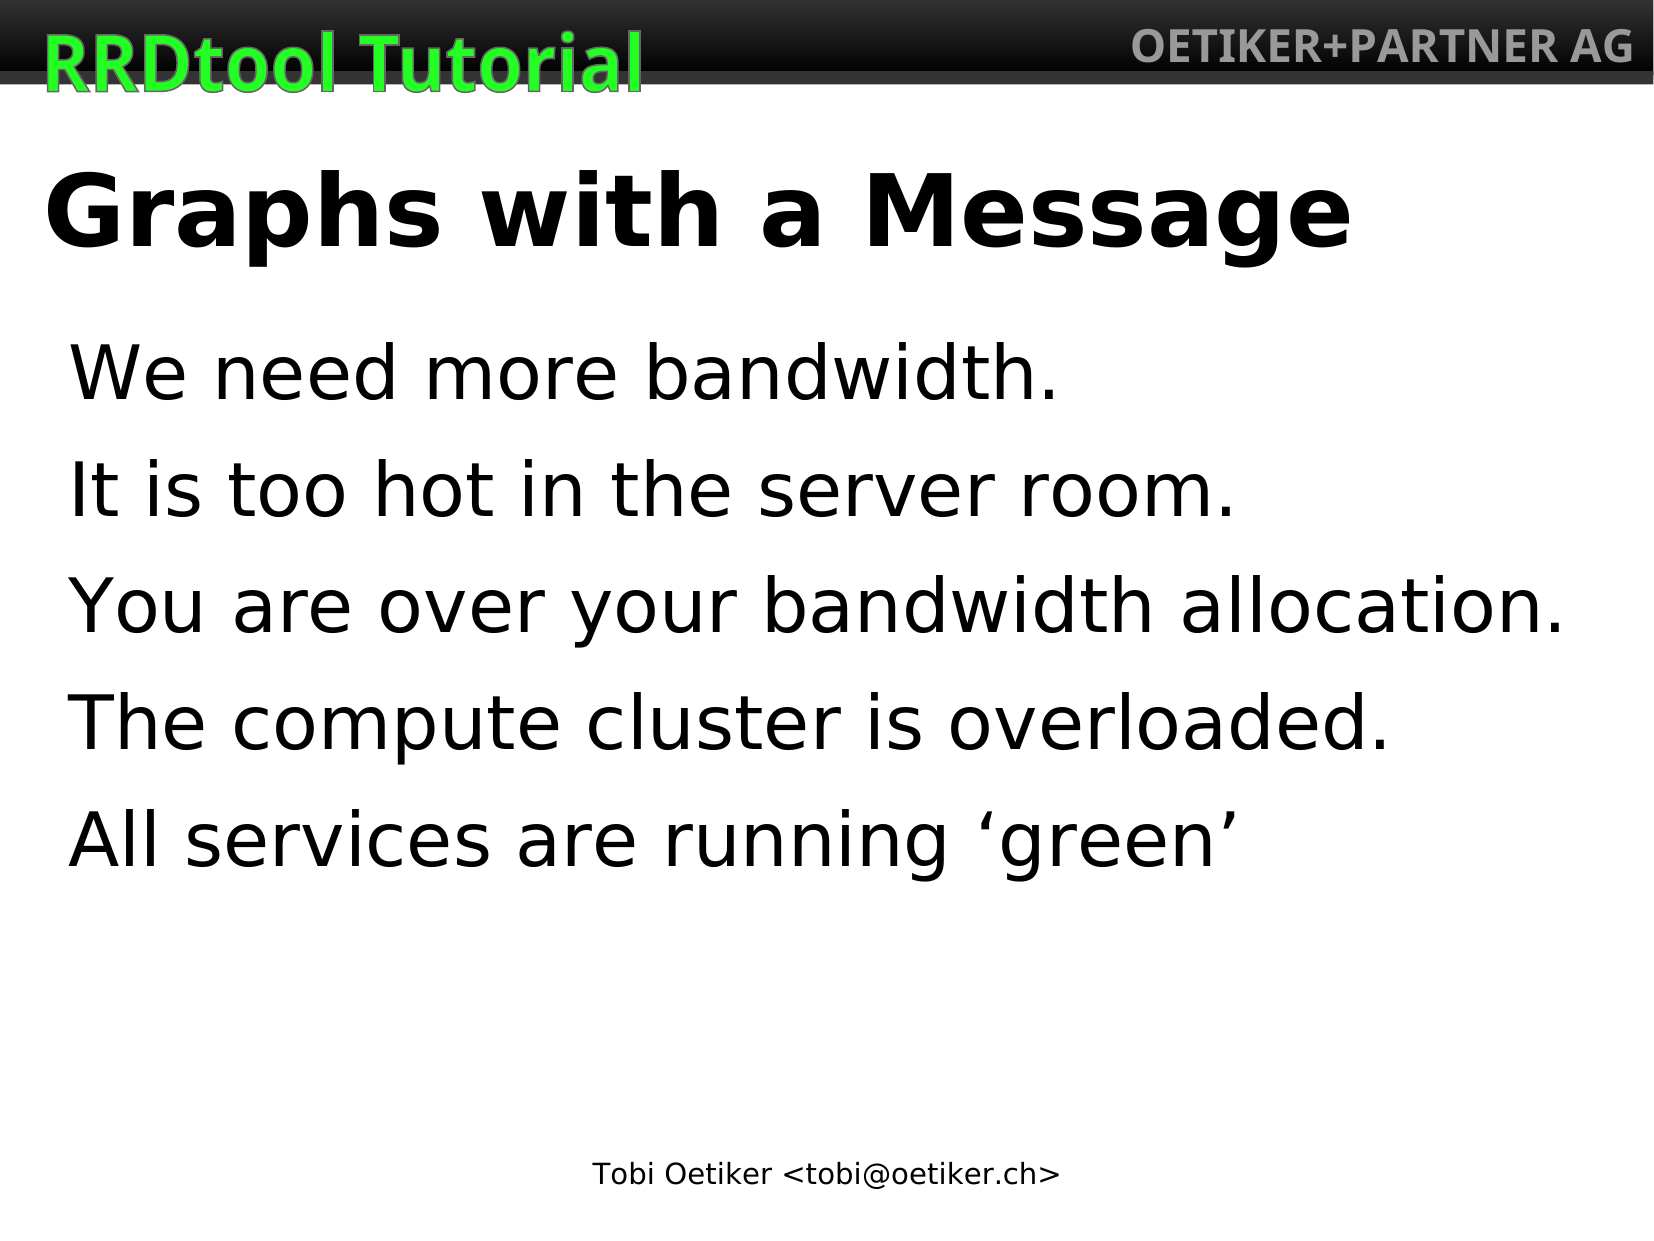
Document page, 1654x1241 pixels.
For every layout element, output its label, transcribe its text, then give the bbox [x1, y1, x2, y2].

title Graphs with a Message [43, 137, 1582, 287]
list We need more bandwidth. It is too hot in the server room. You are over your bandwidth allocation. The compute cluster is overloaded. All services are running ‘green’ [50, 329, 1571, 1099]
